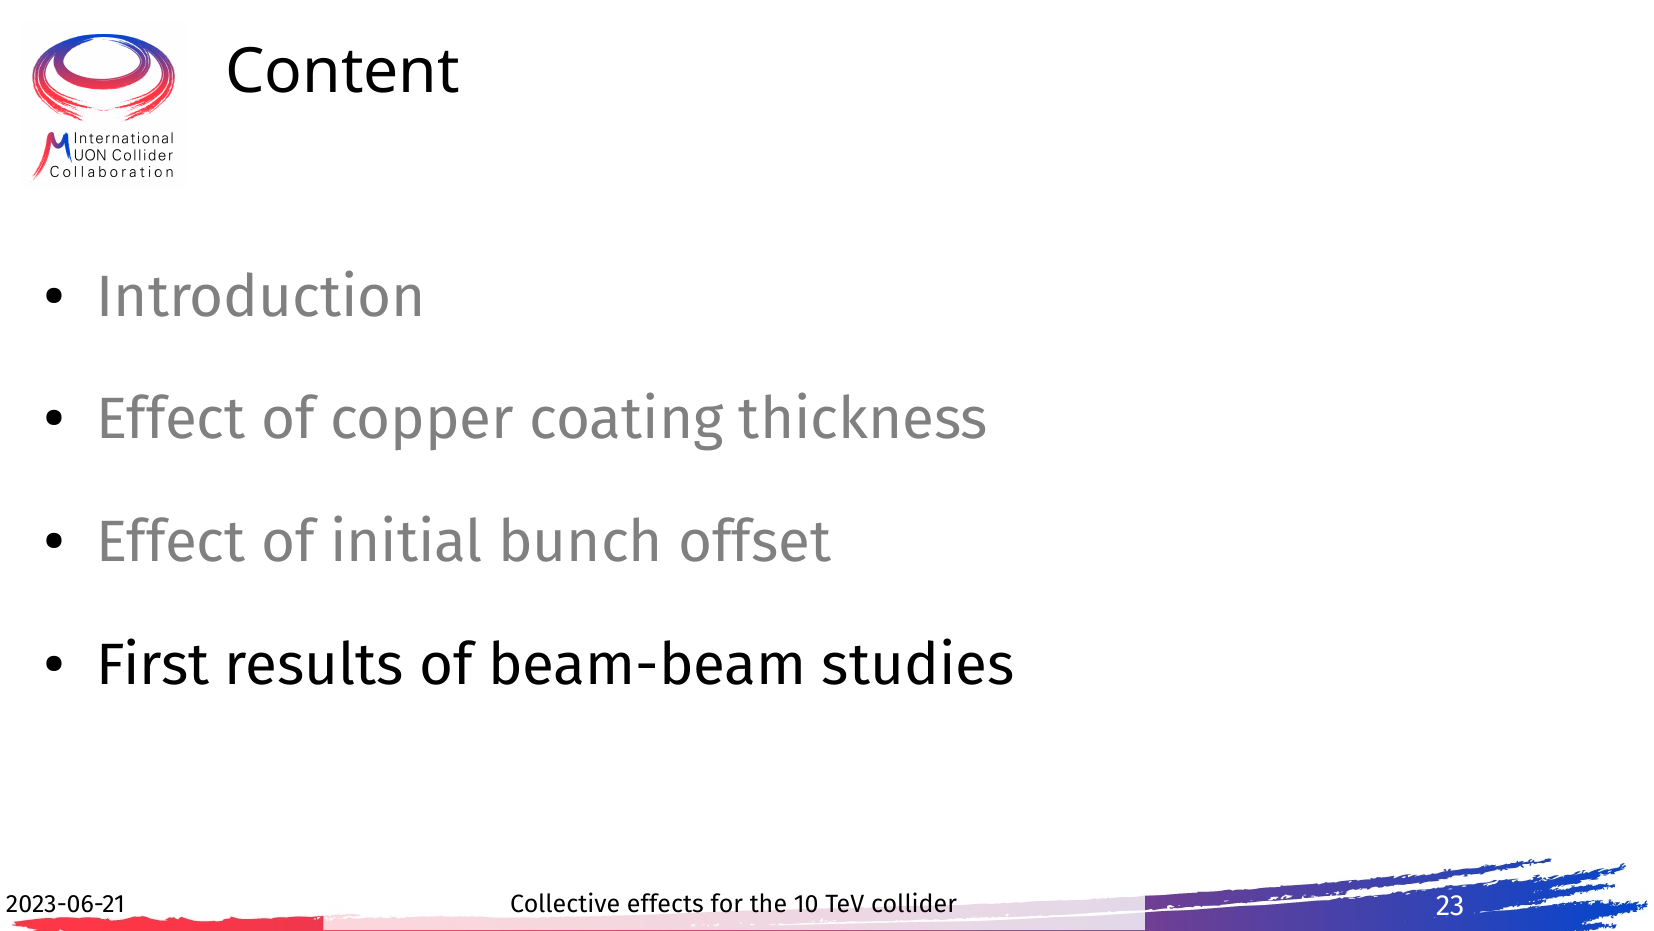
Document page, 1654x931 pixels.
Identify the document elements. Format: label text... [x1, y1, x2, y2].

title Content [225, 25, 1571, 188]
list Introduction Effect of copper coating thickness Effect of initial bunch offset First results of beam-beam studies [25, 226, 1619, 777]
picture [21, 21, 188, 189]
picture [0, 848, 1654, 931]
